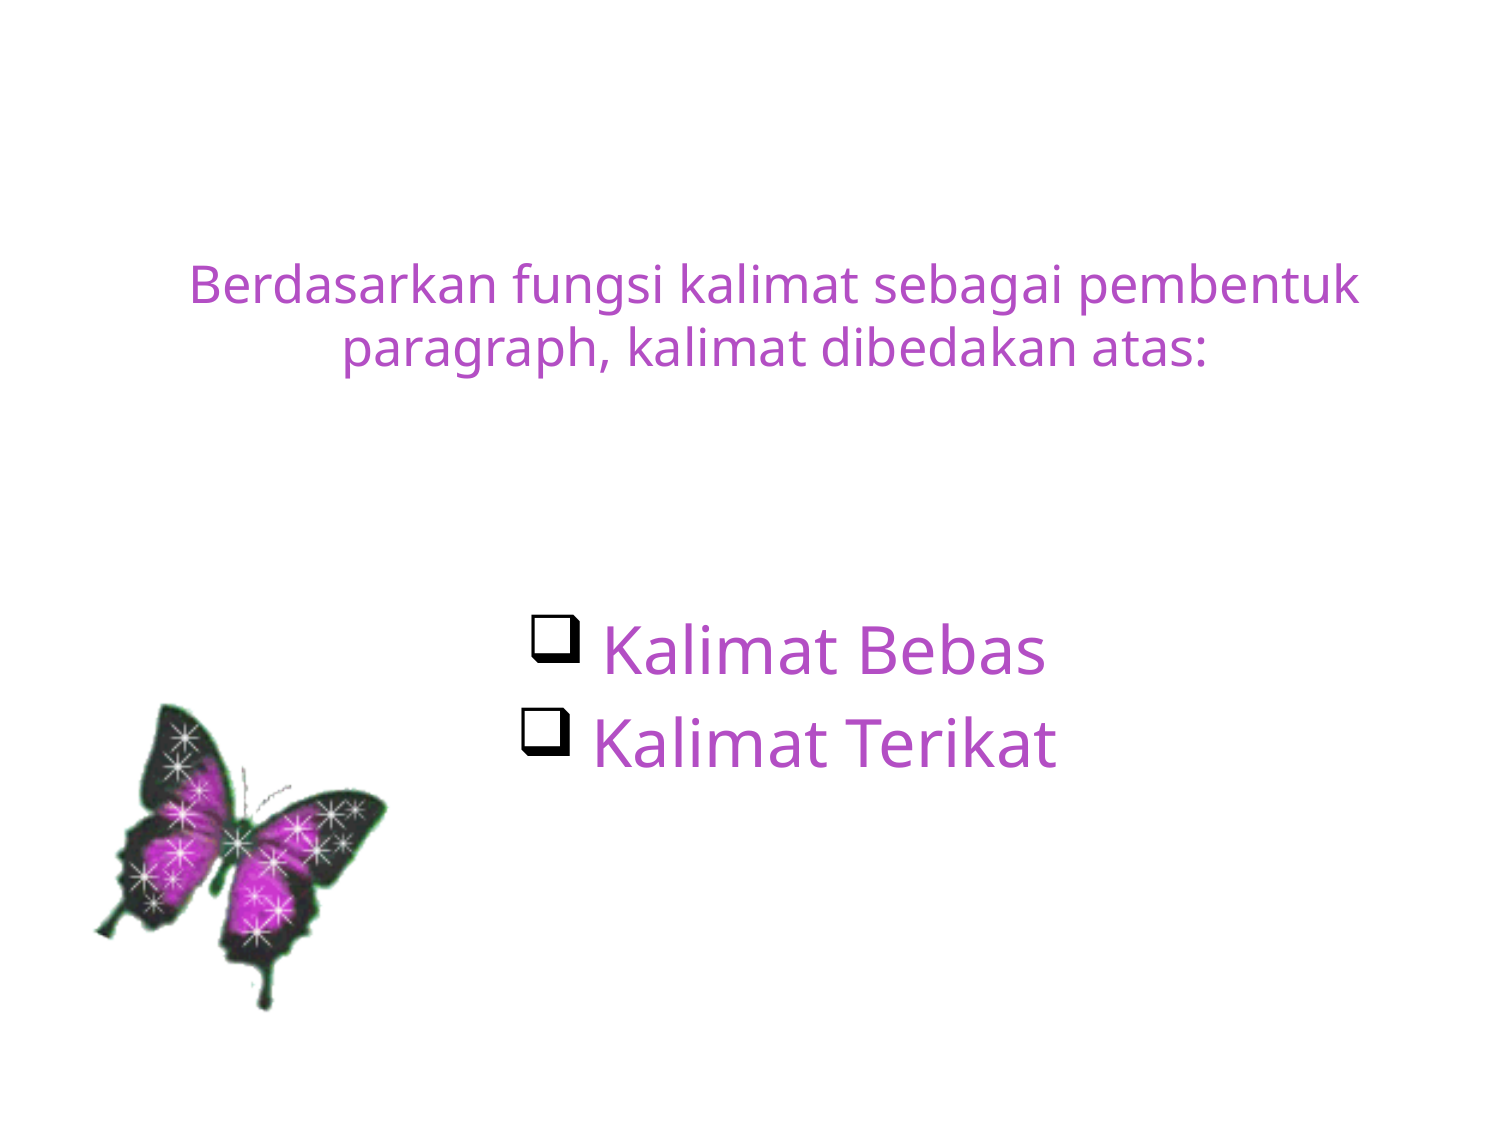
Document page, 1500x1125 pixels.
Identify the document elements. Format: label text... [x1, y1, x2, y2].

picture [79, 699, 405, 1025]
subtitle Kalimat Bebas Kalimat Terikat [262, 600, 1313, 888]
title Berdasarkan fungsi kalimat sebagai pembentuk paragraph, kalimat dibedakan atas: [137, 224, 1413, 467]
